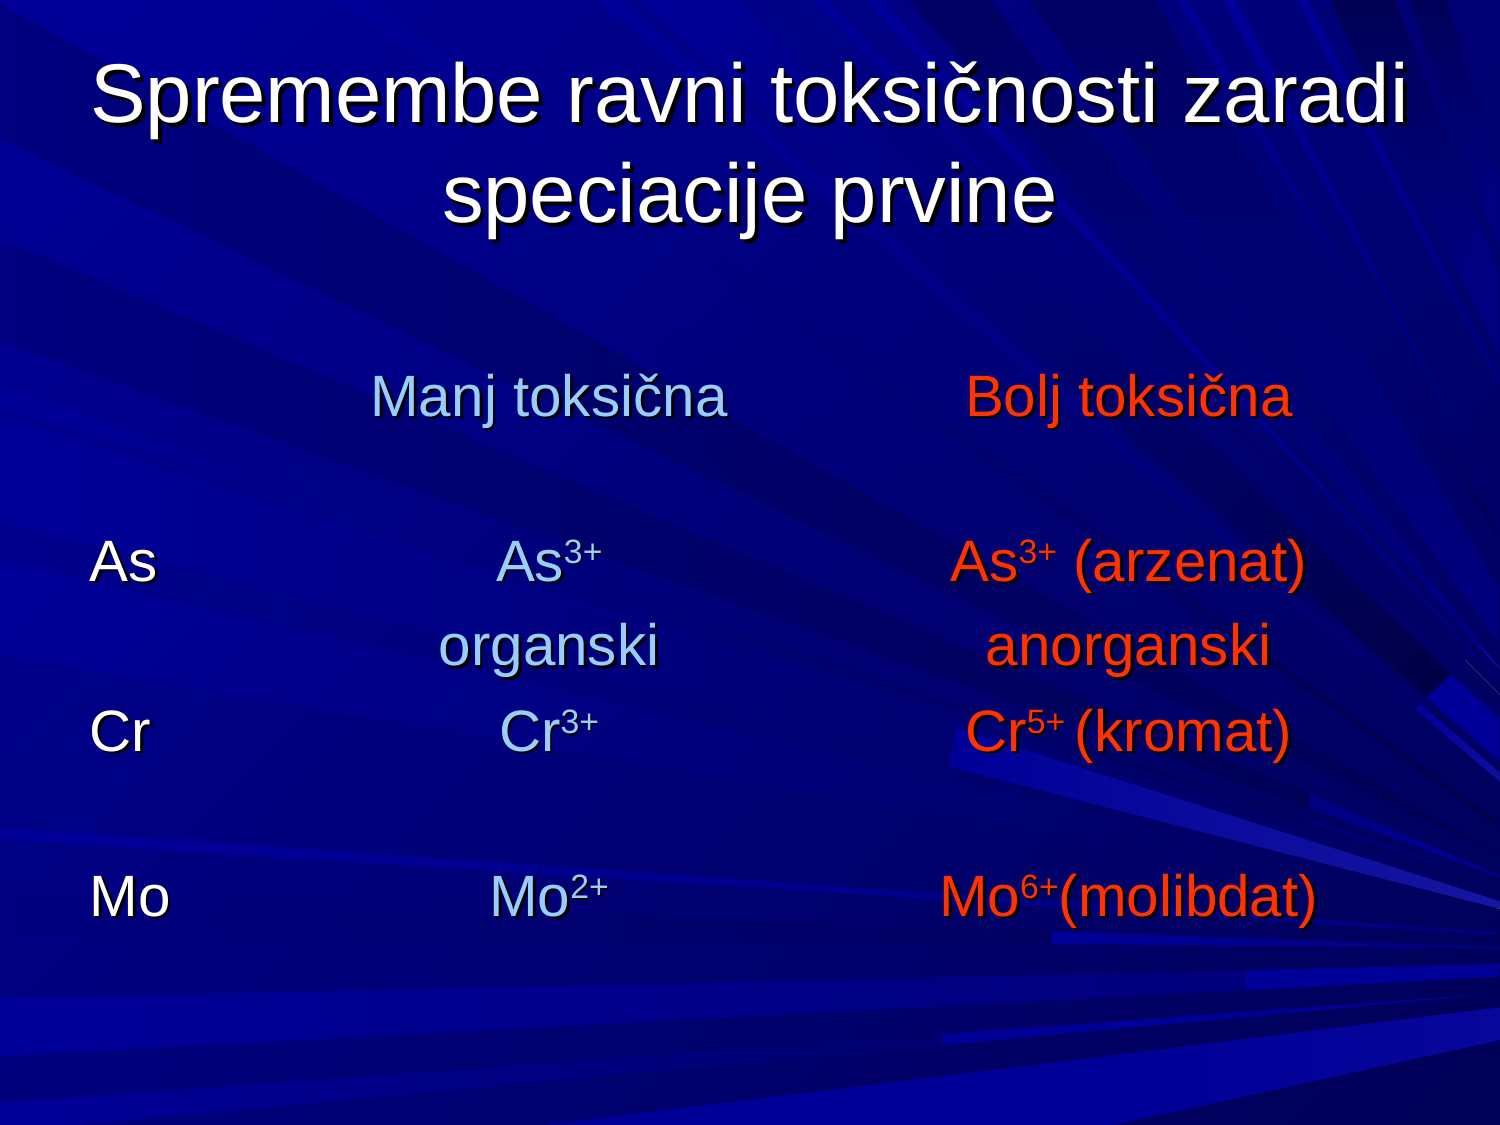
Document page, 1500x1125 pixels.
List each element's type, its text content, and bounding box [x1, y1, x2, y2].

table_cell Cr5+ (kromat) [833, 685, 1425, 850]
table_header Bolj toksična [833, 350, 1425, 515]
table_cell Cr3+ [266, 685, 833, 850]
table_header Manj toksična [266, 350, 833, 515]
table_cell Mo6+(molibdat) [833, 850, 1425, 1015]
title Spremembe ravni toksičnosti zaradi speciacije prvine [75, 31, 1426, 248]
table_cell As3+ (arzenat) anorganski [833, 515, 1425, 685]
table_cell As [75, 515, 266, 685]
table_cell Cr [75, 685, 266, 850]
table_header [75, 350, 266, 515]
table_cell Mo [75, 850, 266, 1015]
table_cell As3+ organski [266, 515, 833, 685]
table_cell Mo2+ [266, 850, 833, 1015]
